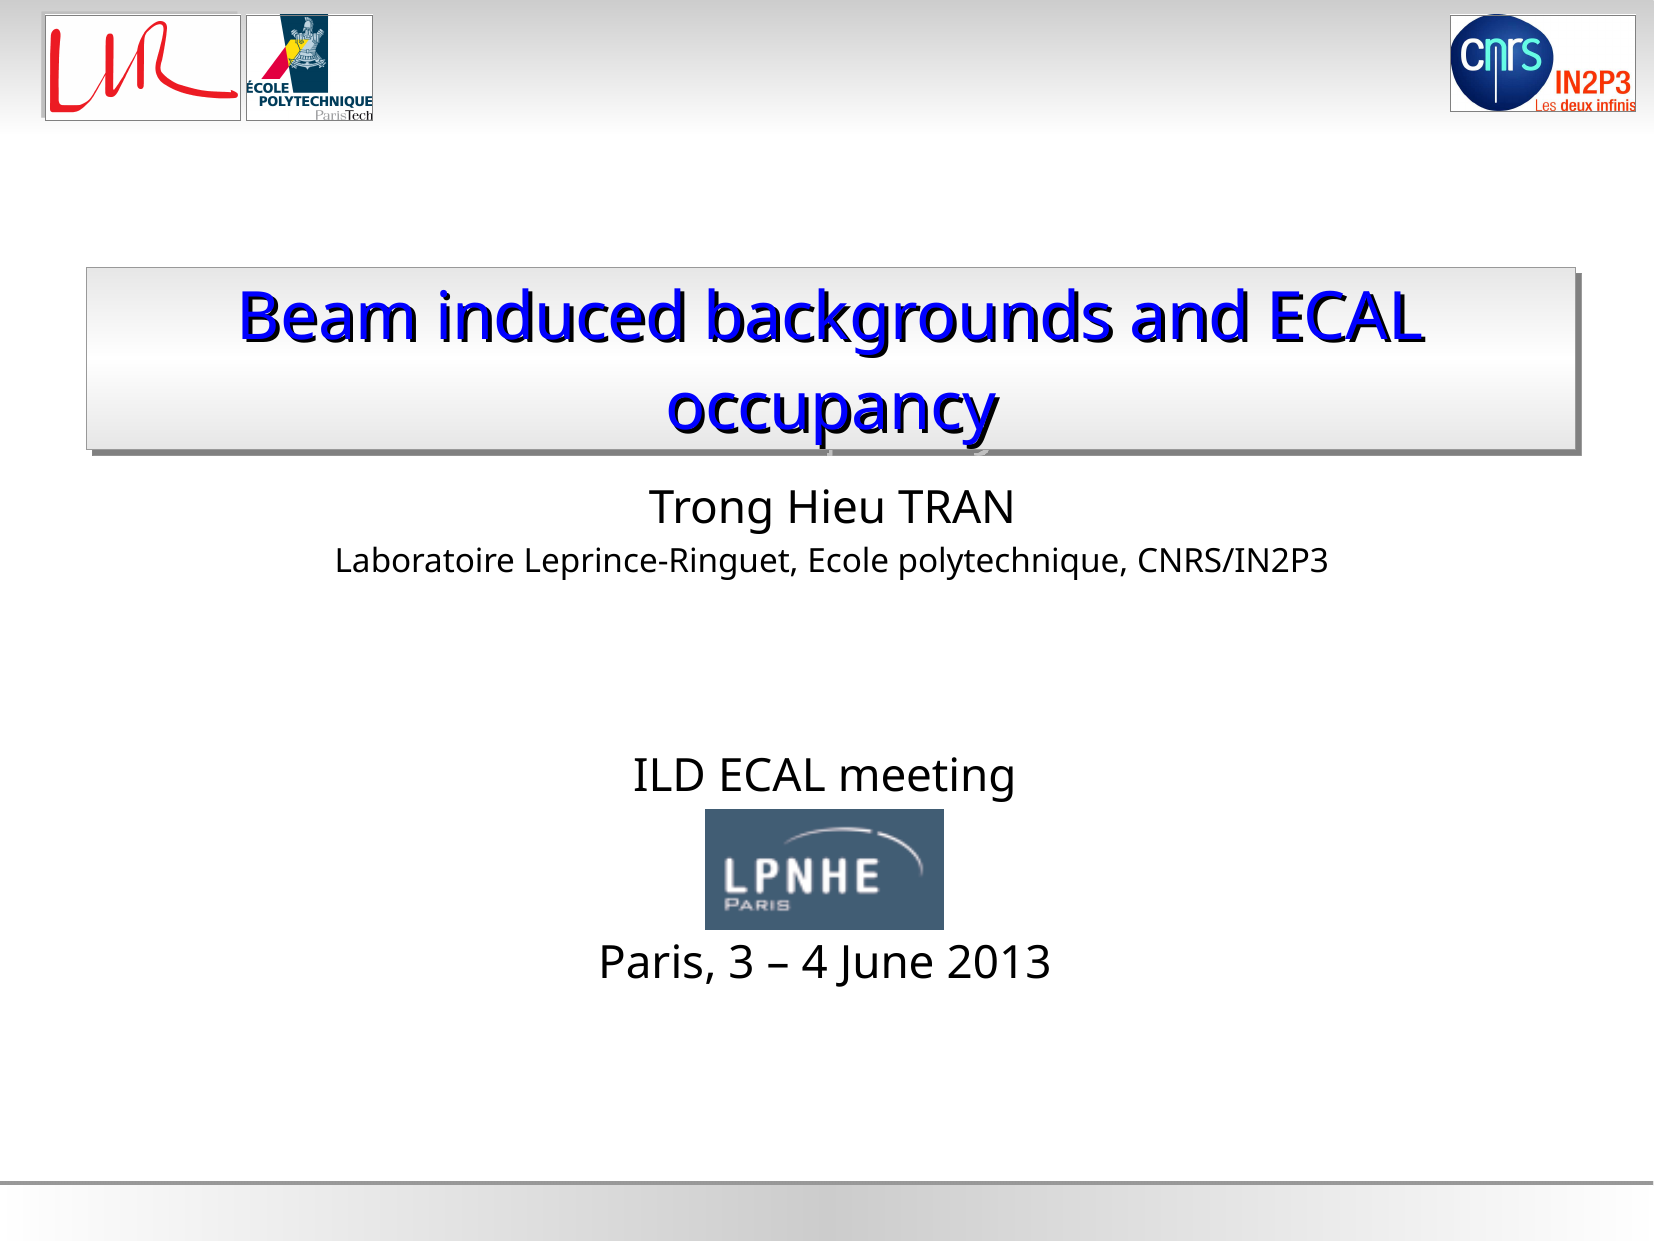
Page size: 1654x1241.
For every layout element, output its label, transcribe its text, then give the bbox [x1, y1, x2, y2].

title Beam induced backgrounds and ECAL occupancy [86, 270, 1576, 448]
picture [705, 809, 944, 931]
picture [246, 14, 373, 121]
picture [45, 14, 241, 121]
subtitle Trong Hieu TRAN Laboratoire Leprince-Ringuet, Ecole polytechnique, CNRS/IN2P3 [105, 472, 1561, 642]
text_box ILD ECAL meeting Paris, 3 – 4 June 2013 [285, 735, 1366, 1005]
picture [1450, 14, 1636, 112]
